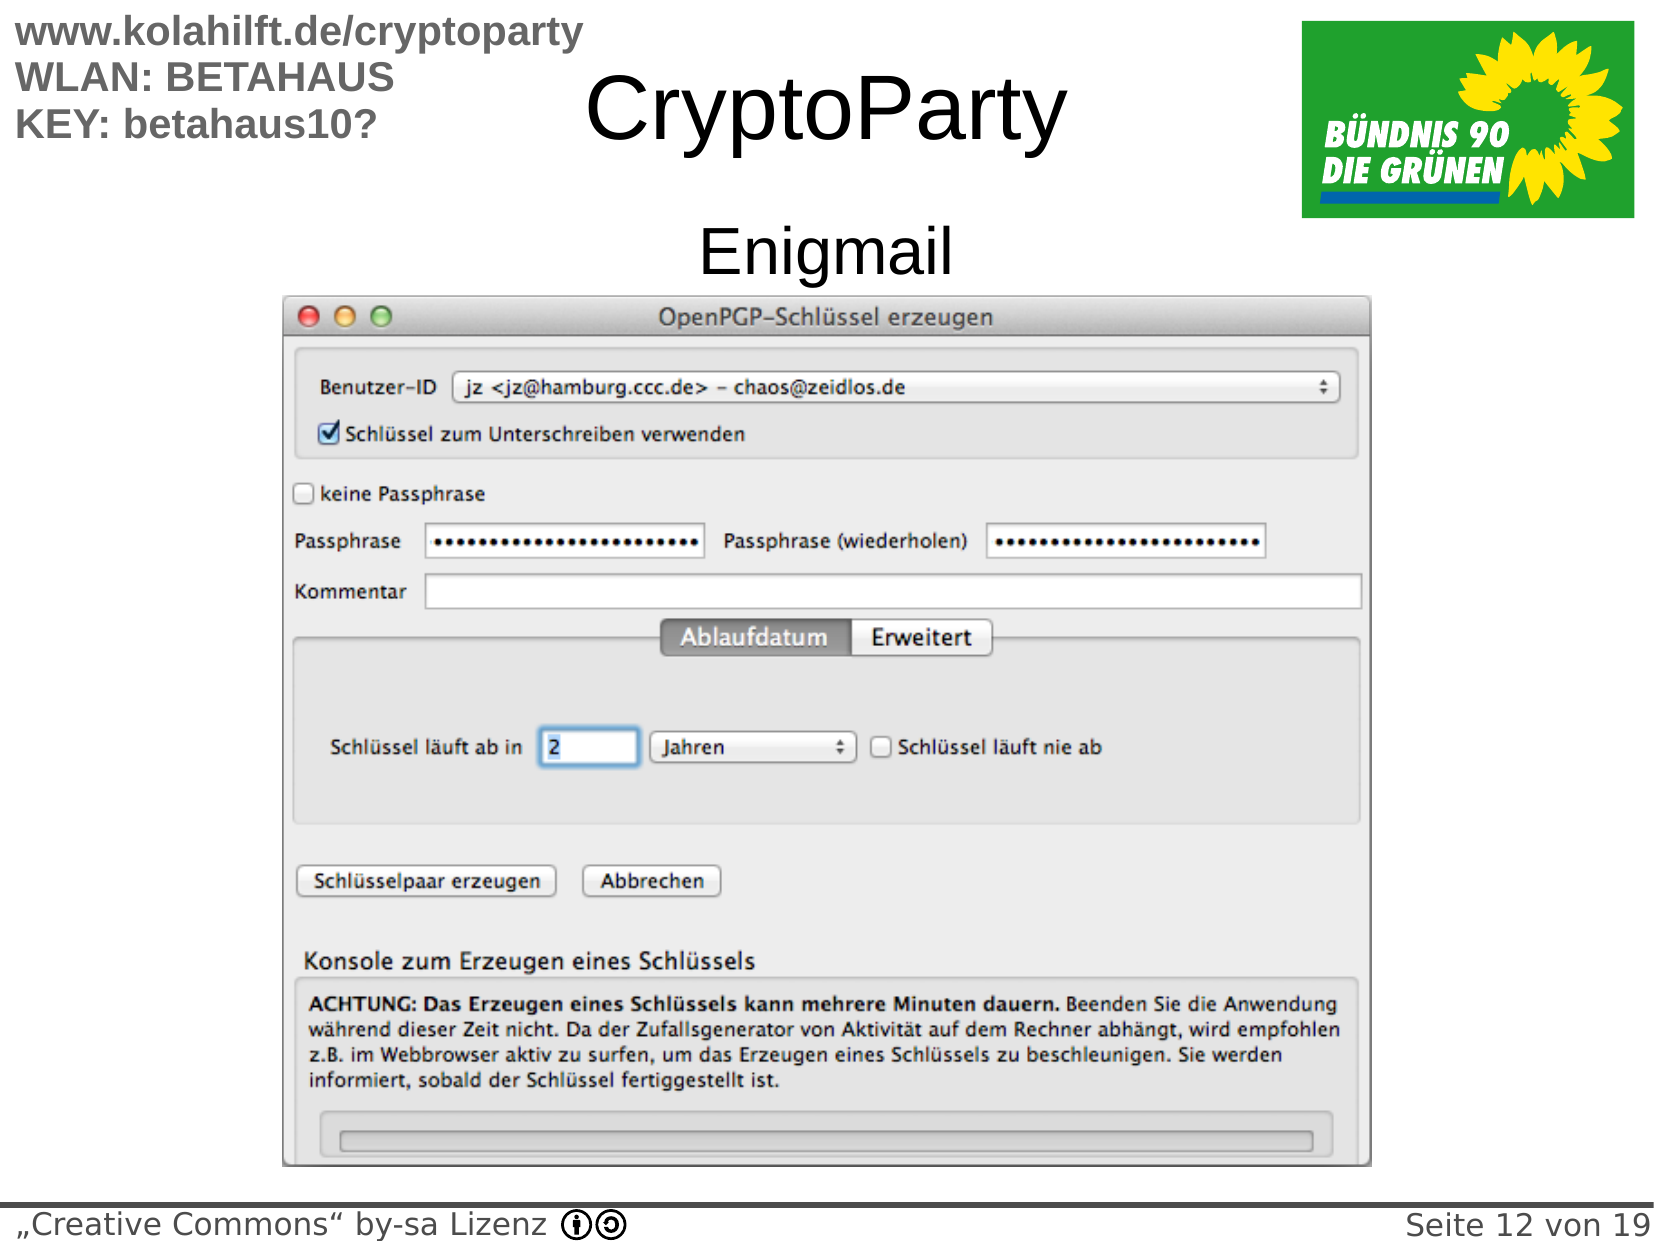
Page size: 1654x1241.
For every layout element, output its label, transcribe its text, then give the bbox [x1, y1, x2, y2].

picture [282, 295, 1372, 1167]
text_box Enigmail [37, 206, 1616, 465]
